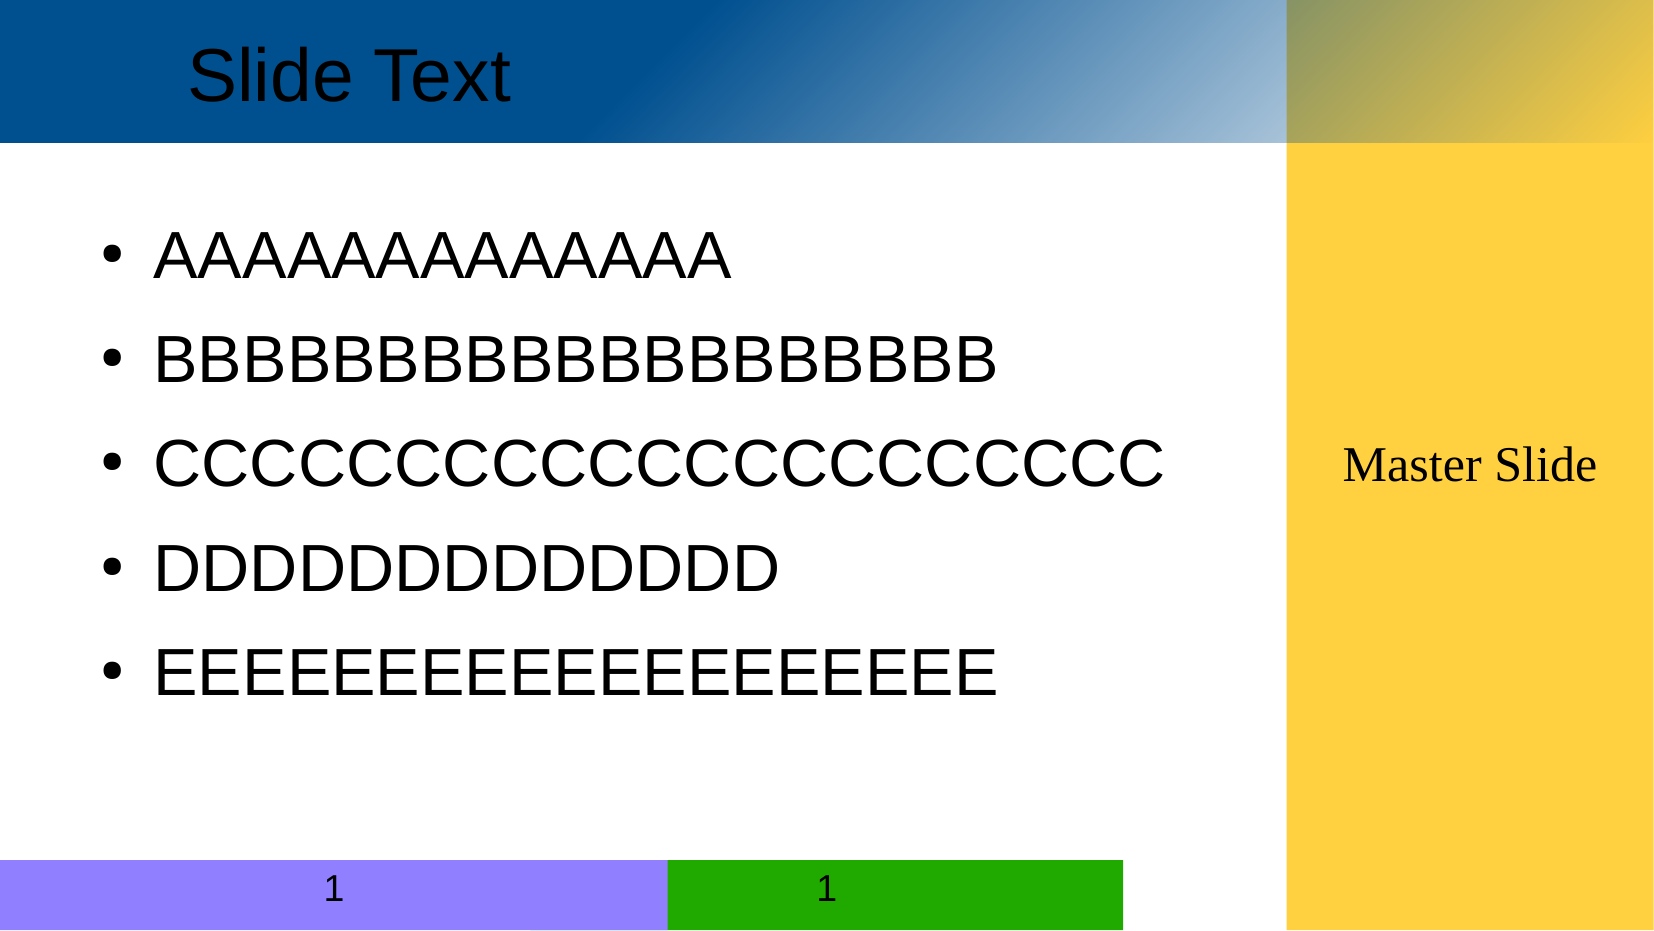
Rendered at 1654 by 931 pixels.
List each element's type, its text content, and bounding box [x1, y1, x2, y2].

list AAAAAAAAAAAAA BBBBBBBBBBBBBBBBBBB CCCCCCCCCCCCCCCCCCCCC DDDDDDDDDDDDD EEEEEEEEEEEEEEEEEEE [82, 217, 1571, 758]
text_box Slide Text [112, 25, 586, 125]
text_box [0, 0, 1654, 143]
